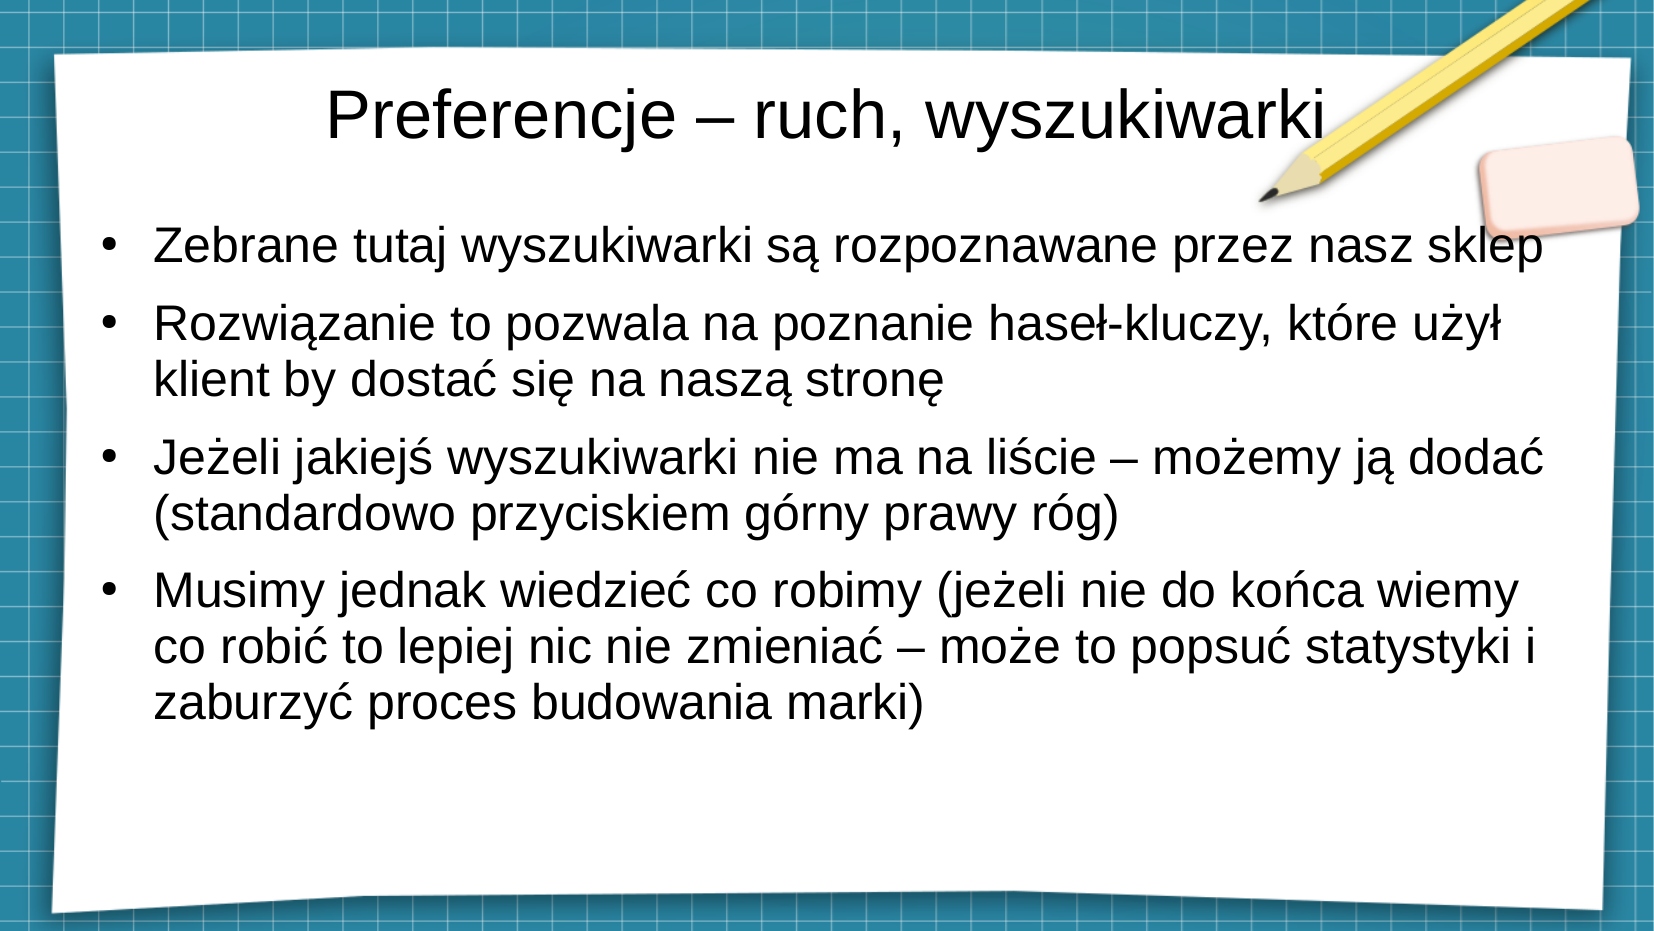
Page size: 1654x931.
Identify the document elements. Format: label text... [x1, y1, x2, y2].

picture [0, 0, 1654, 931]
title Preferencje – ruch, wyszukiwarki [82, 37, 1571, 193]
list Zebrane tutaj wyszukiwarki są rozpoznawane przez nasz sklep Rozwiązanie to pozwala na poznanie haseł-kluczy, które użył klient by dostać się na naszą stronę Jeżeli jakiejś wyszukiwarki nie ma na liście – możemy ją dodać (standardowo przyciskiem górny prawy róg) Musimy jednak wiedzieć co robimy (jeżeli nie do końca wiemy co robić to lepiej nic nie zmieniać – może to popsuć statystyki i zaburzyć proces budowania marki) [82, 217, 1571, 758]
